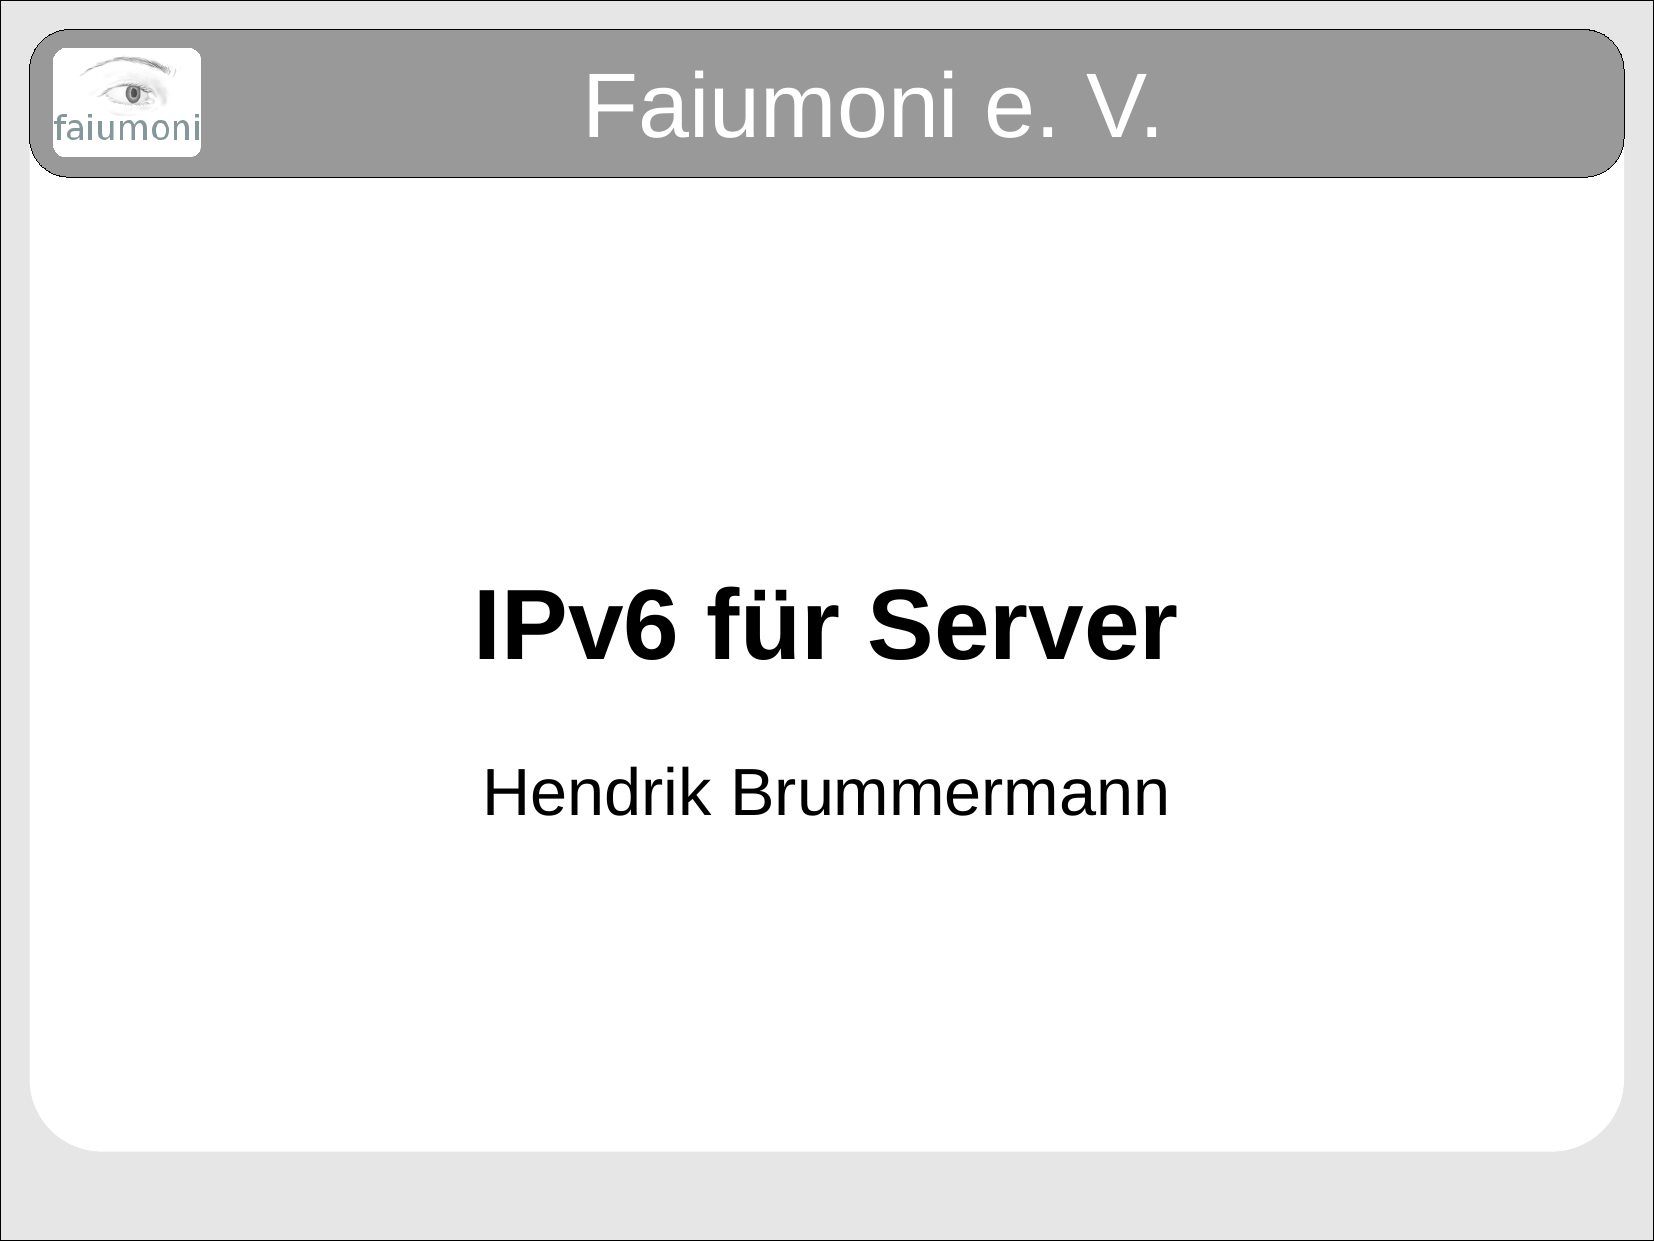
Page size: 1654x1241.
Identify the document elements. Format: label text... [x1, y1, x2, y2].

subtitle IPv6 für Server Hendrik Brummermann [82, 290, 1571, 1109]
picture [53, 48, 129, 157]
title Faiumoni e. V. [129, 2, 1619, 210]
